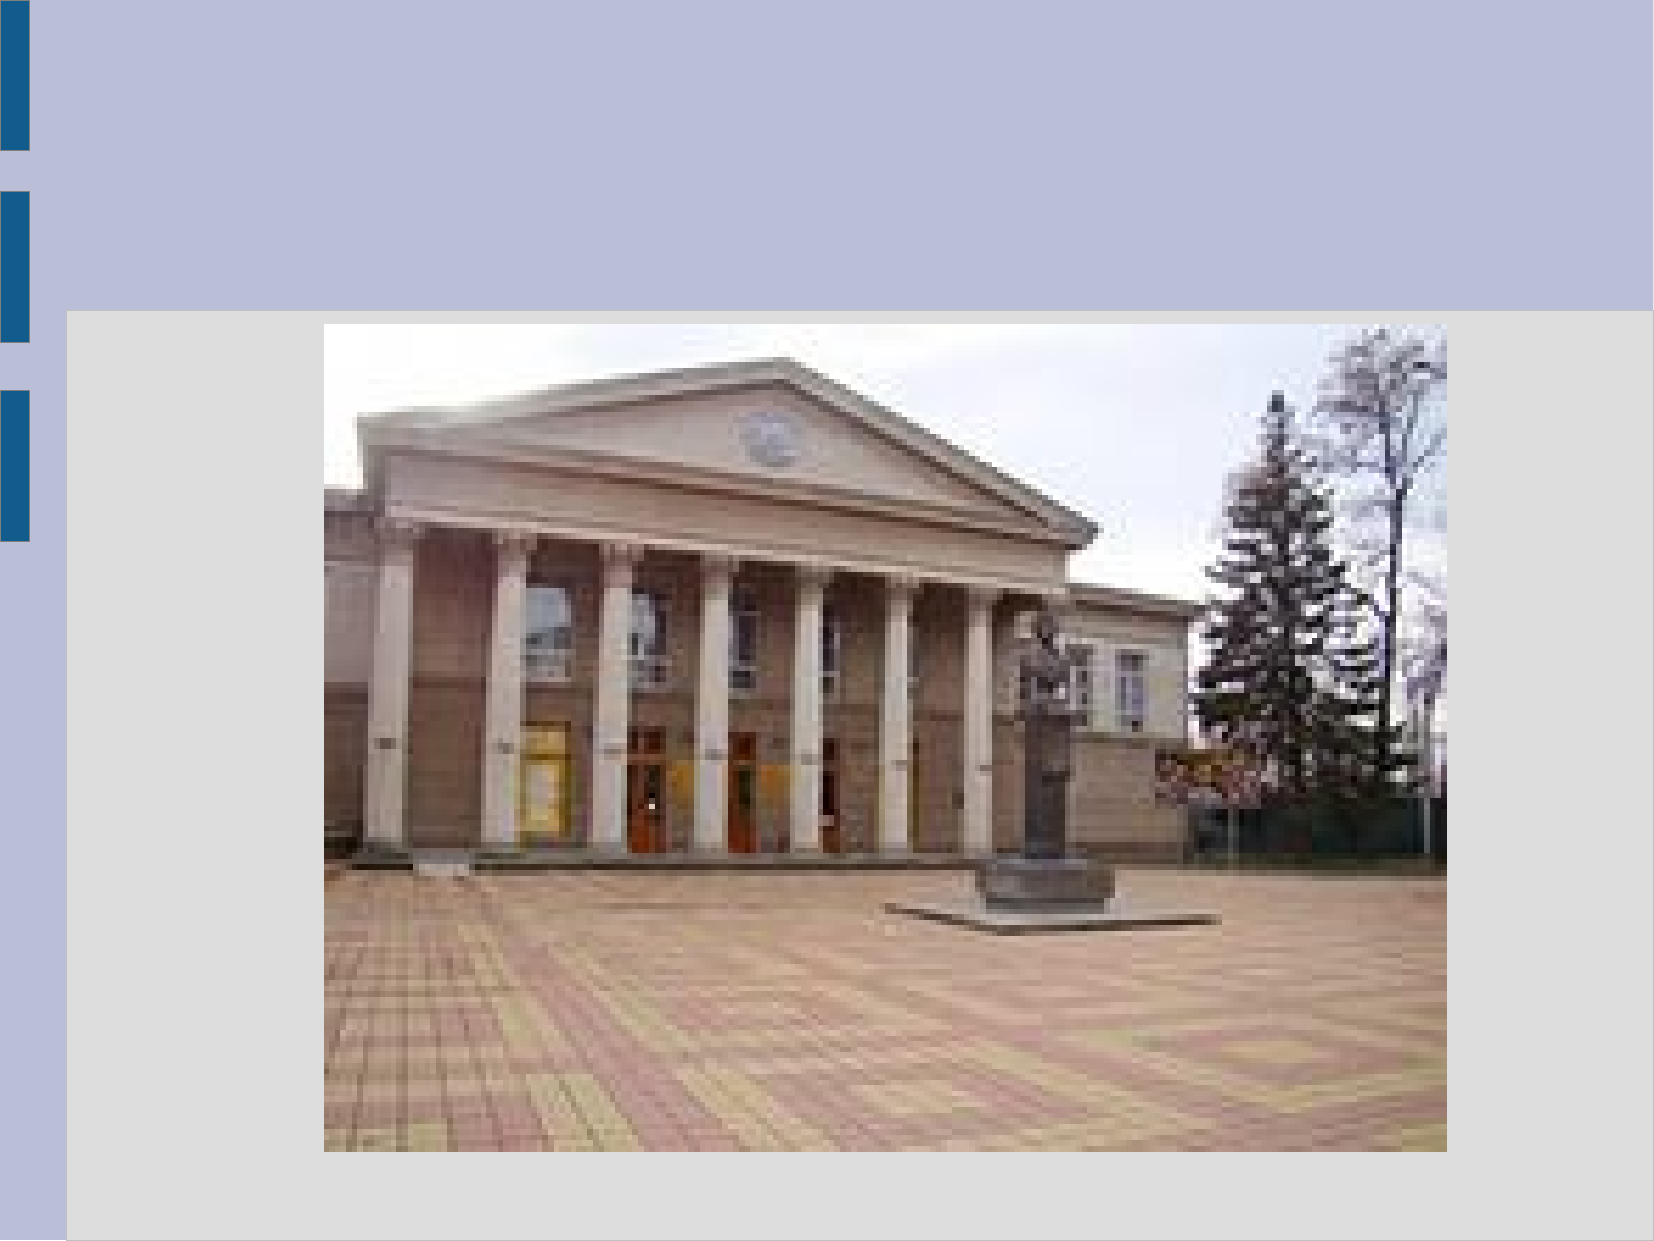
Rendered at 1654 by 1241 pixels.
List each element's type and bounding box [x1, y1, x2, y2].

picture [324, 324, 1447, 1152]
